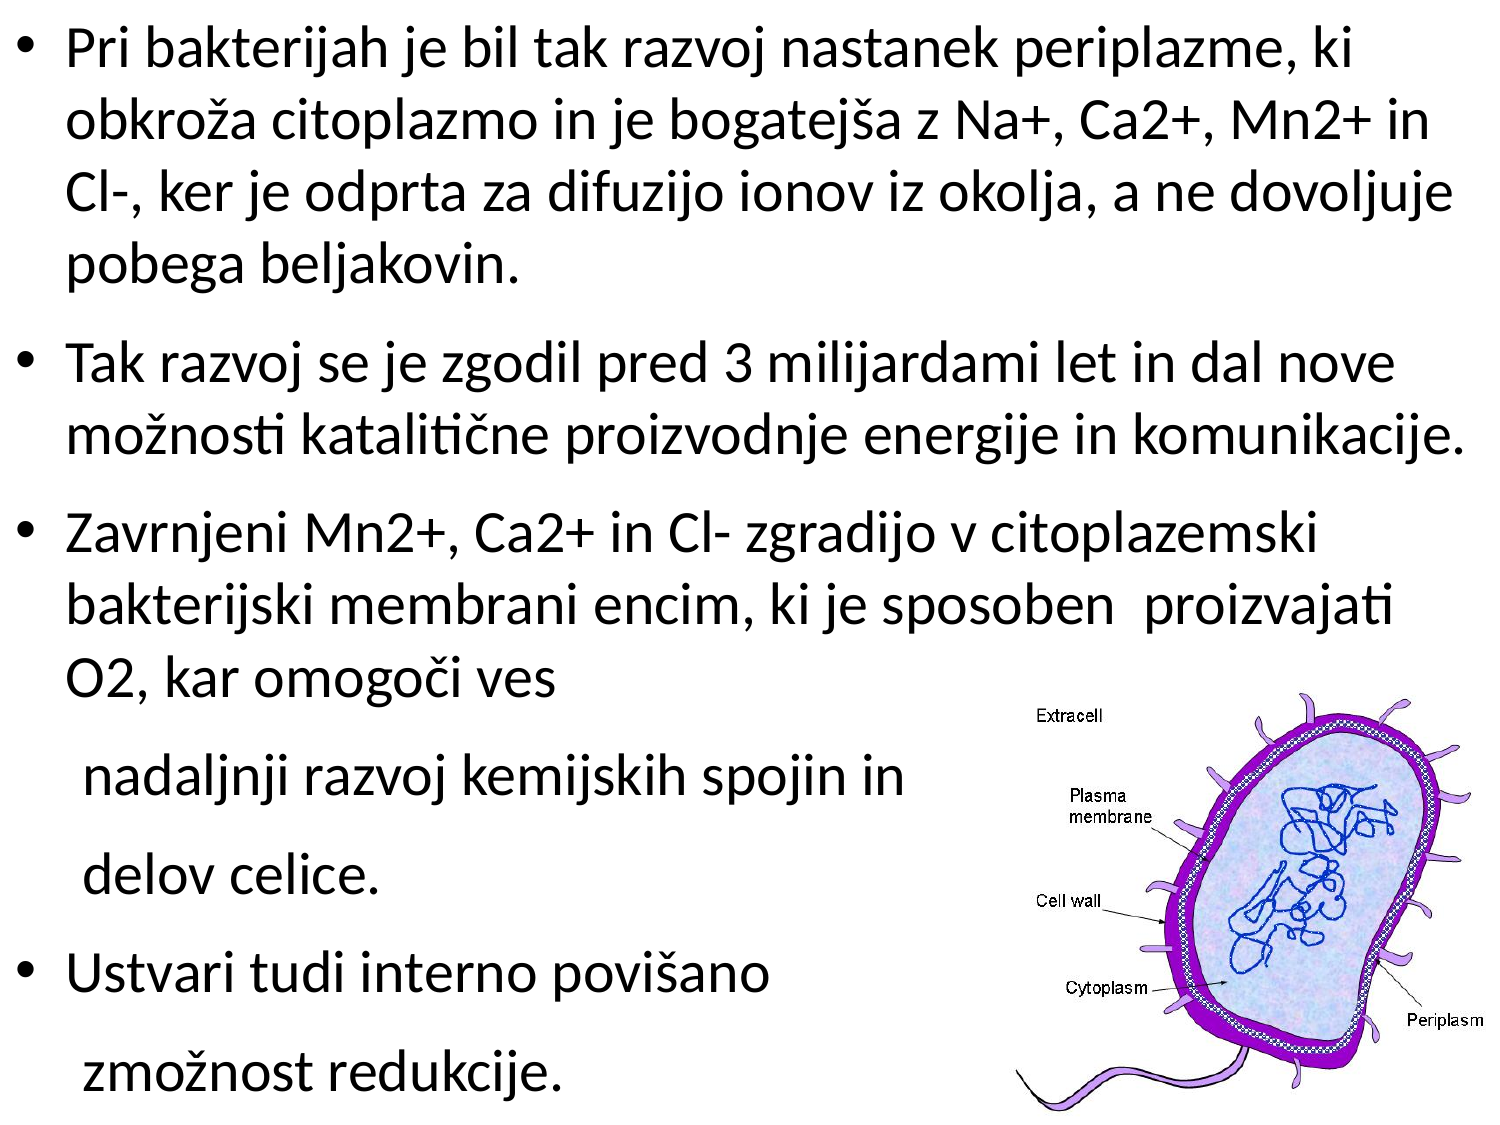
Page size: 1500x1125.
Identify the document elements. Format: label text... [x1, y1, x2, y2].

list Pri bakterijah je bil tak razvoj nastanek periplazme, ki obkroža citoplazmo in je bogatejša z Na+, Ca2+, Mn2+ in Cl-, ker je odprta za difuzijo ionov iz okolja, a ne dovoljuje pobega beljakovin. Tak razvoj se je zgodil pred 3 milijardami let in dal nove možnosti katalitične proizvodnje energije in komunikacije. Zavrnjeni Mn2+, Ca2+ in Cl- zgradijo v citoplazemski bakterijski membrani encim, ki je sposoben proizvajati O2, kar omogoči ves nadaljnji razvoj kemijskih spojin in delov celice. Ustvari tudi interno povišano zmožnost redukcije. [0, 0, 1500, 1125]
